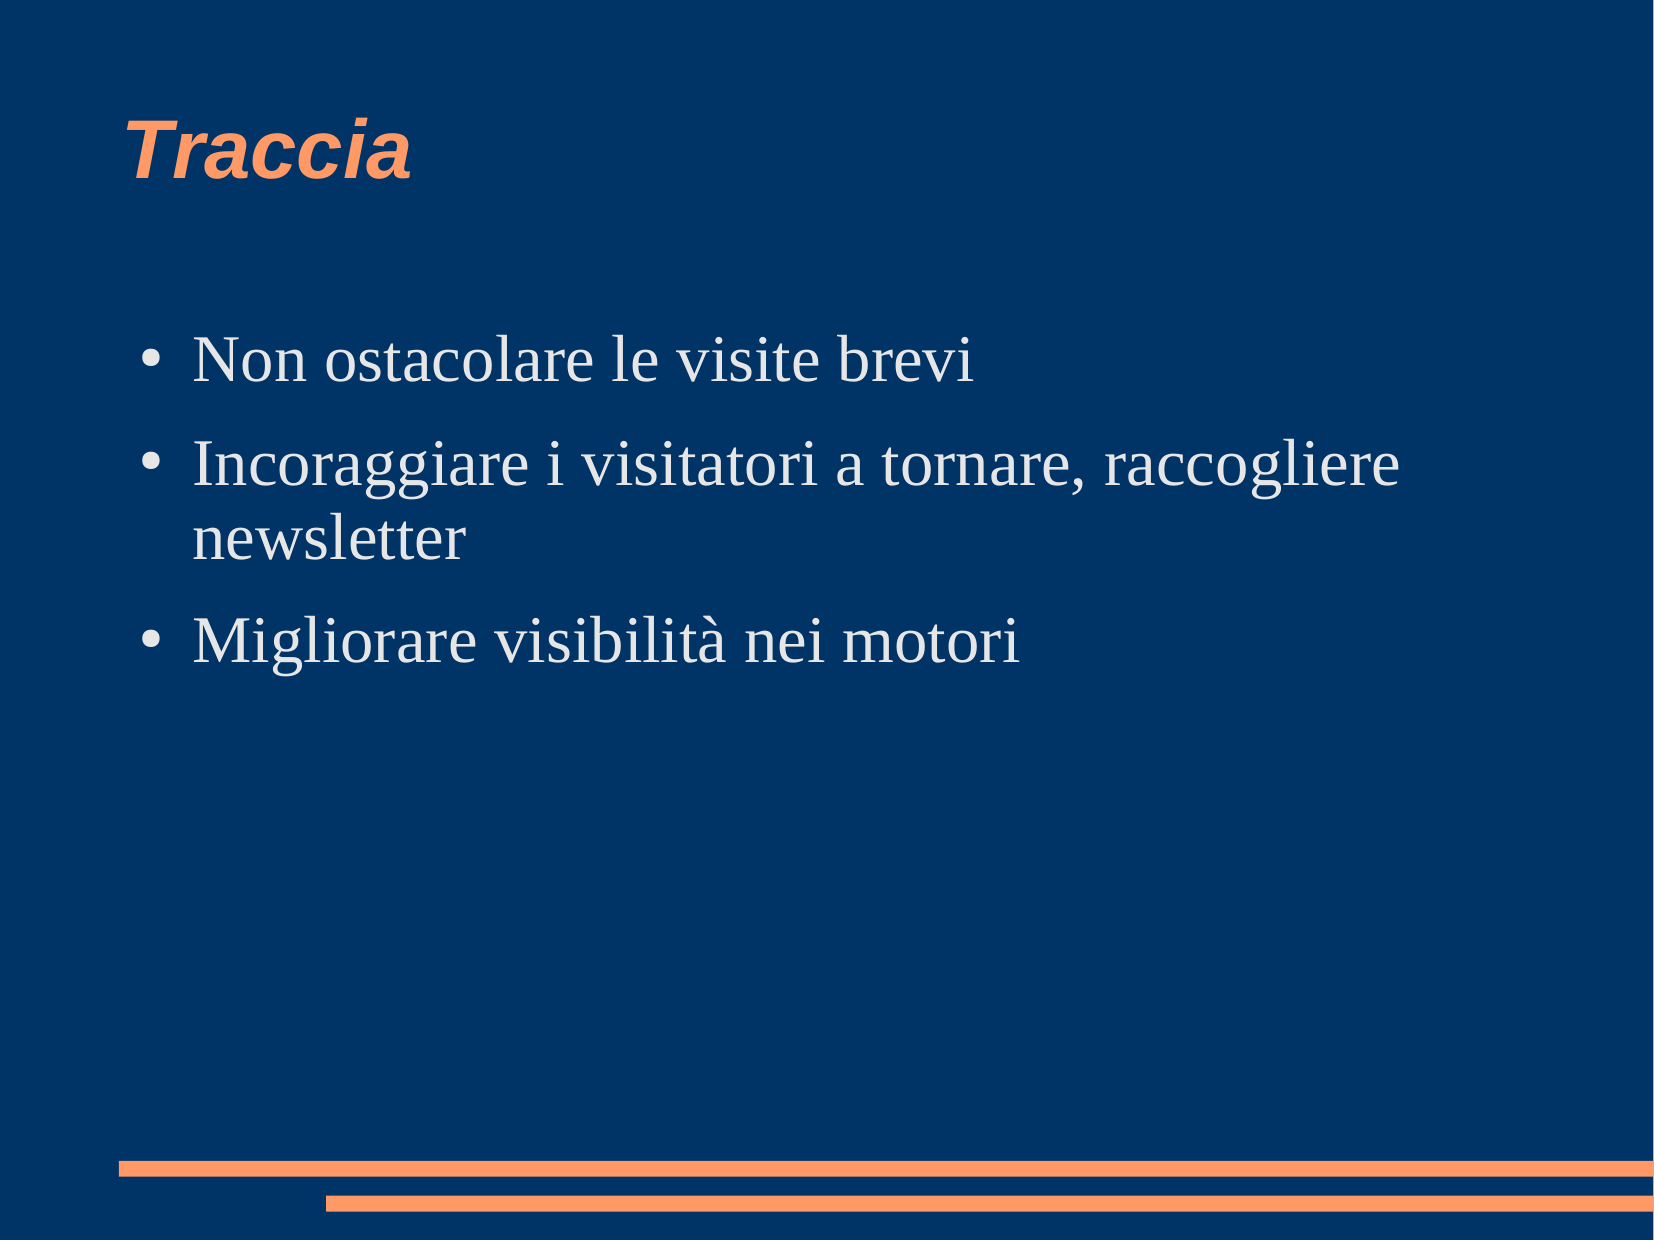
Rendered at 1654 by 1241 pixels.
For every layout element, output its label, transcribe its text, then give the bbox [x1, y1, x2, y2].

list Non ostacolare le visite brevi Incoraggiare i visitatori a tornare, raccogliere newsletter Migliorare visibilità nei motori [121, 322, 1561, 1118]
title Traccia [121, 53, 1534, 246]
